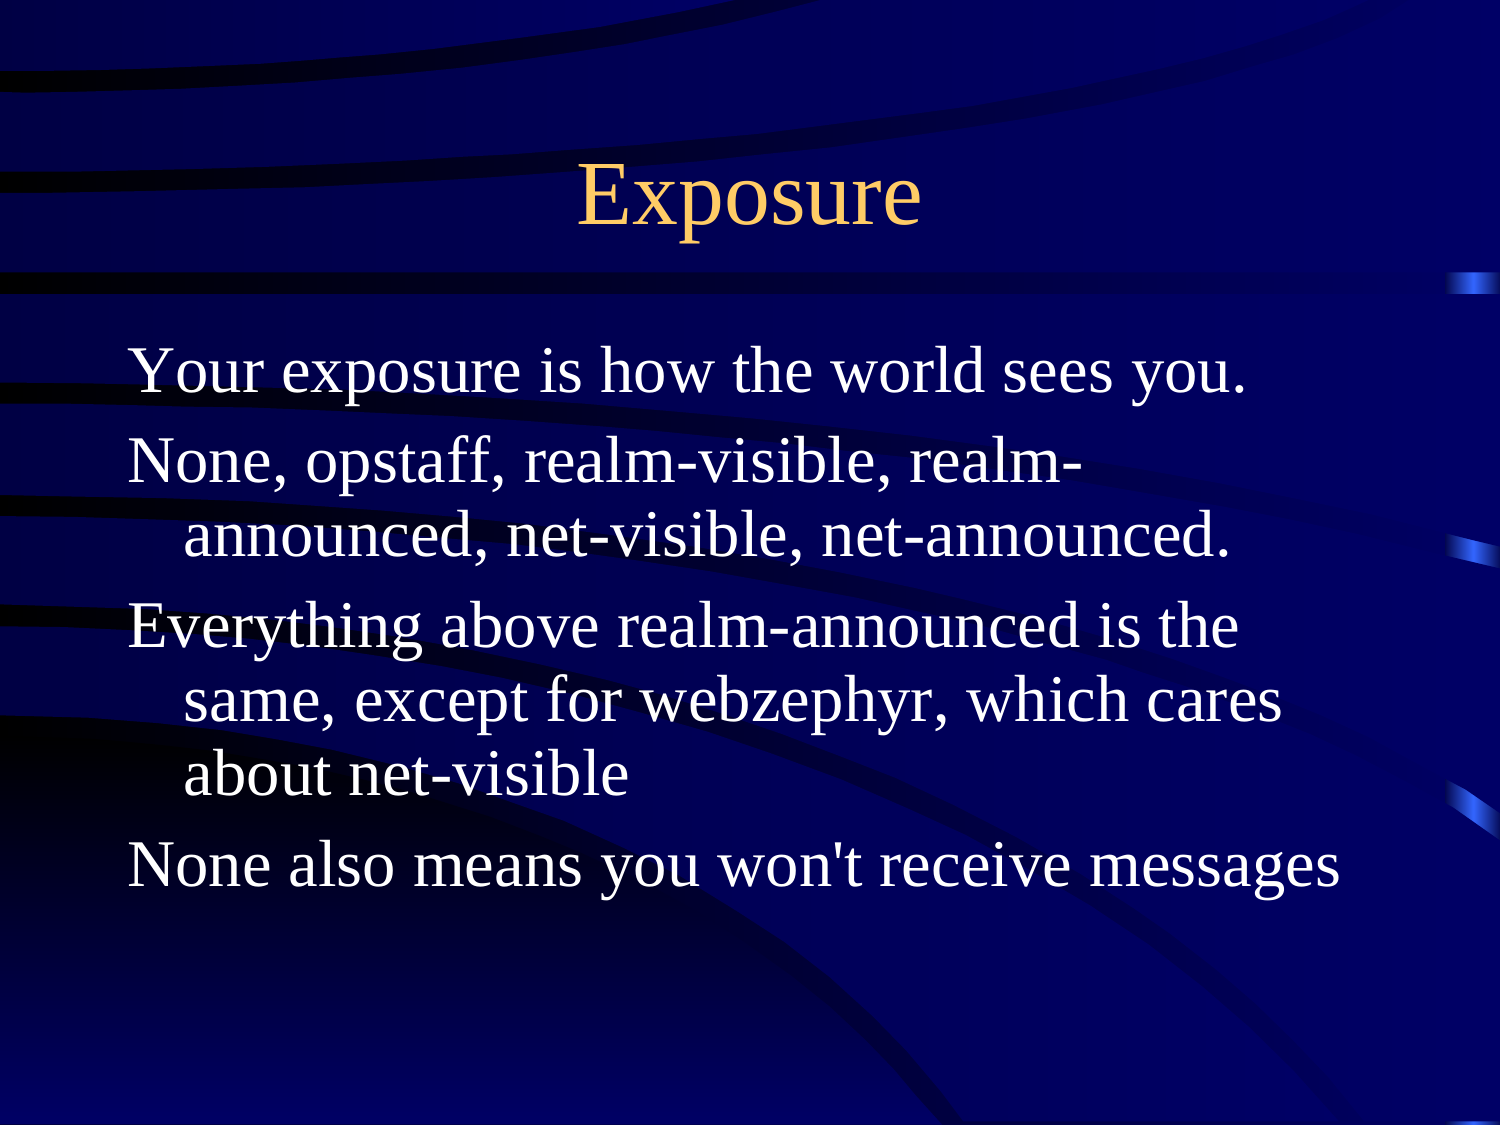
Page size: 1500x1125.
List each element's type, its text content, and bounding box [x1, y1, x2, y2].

title Exposure [112, 99, 1388, 288]
list Your exposure is how the world sees you. None, opstaff, realm-visible, realm-announced, net-visible, net-announced. Everything above realm-announced is the same, except for webzephyr, which cares about net-visible None also means you won't receive messages [112, 324, 1388, 1001]
